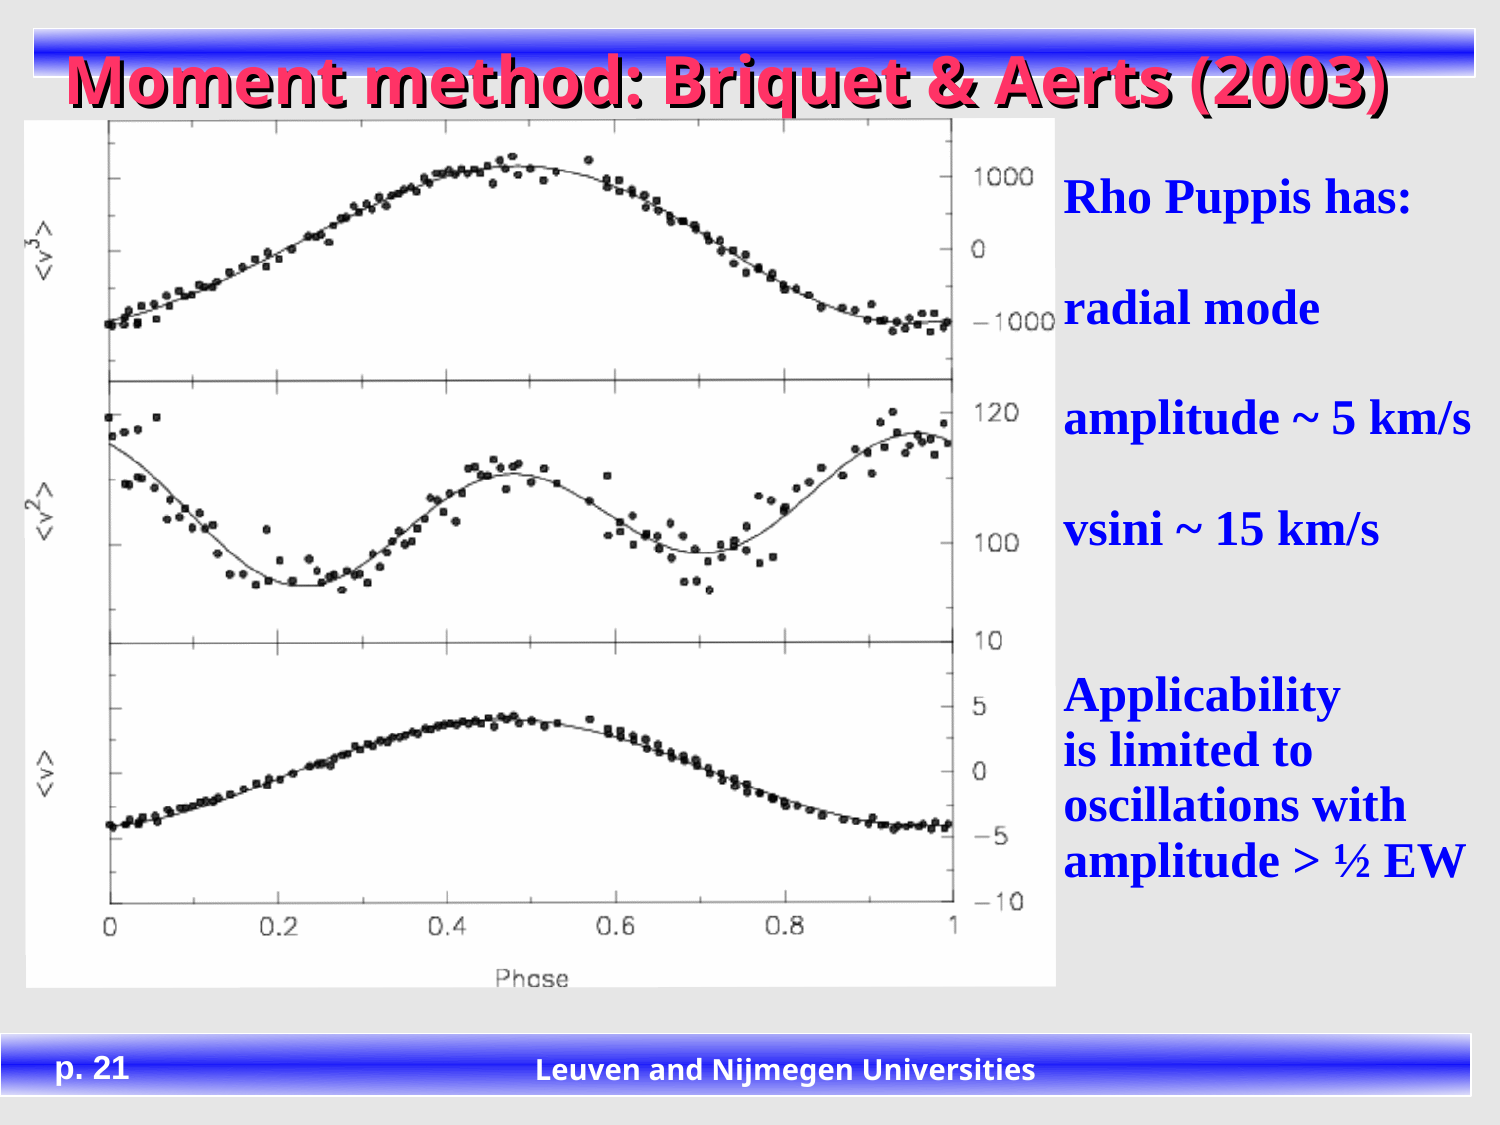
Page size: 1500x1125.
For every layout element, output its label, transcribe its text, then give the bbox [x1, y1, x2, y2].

title Moment method: Briquet & Aerts (2003) [1034, 1070, 1470, 1074]
text_box Rho Puppis has: radial mode amplitude ~ 5 km/s vsini ~ 15 km/s Applicability is limited to oscillations with amplitude > ½ EW [1063, 169, 1485, 944]
title Moment method: Briquet & Aerts (2003) [123, 1055, 1470, 1059]
picture [23, 117, 1056, 988]
title Moment method: Briquet & Aerts (2003) [34, 20, 1500, 137]
